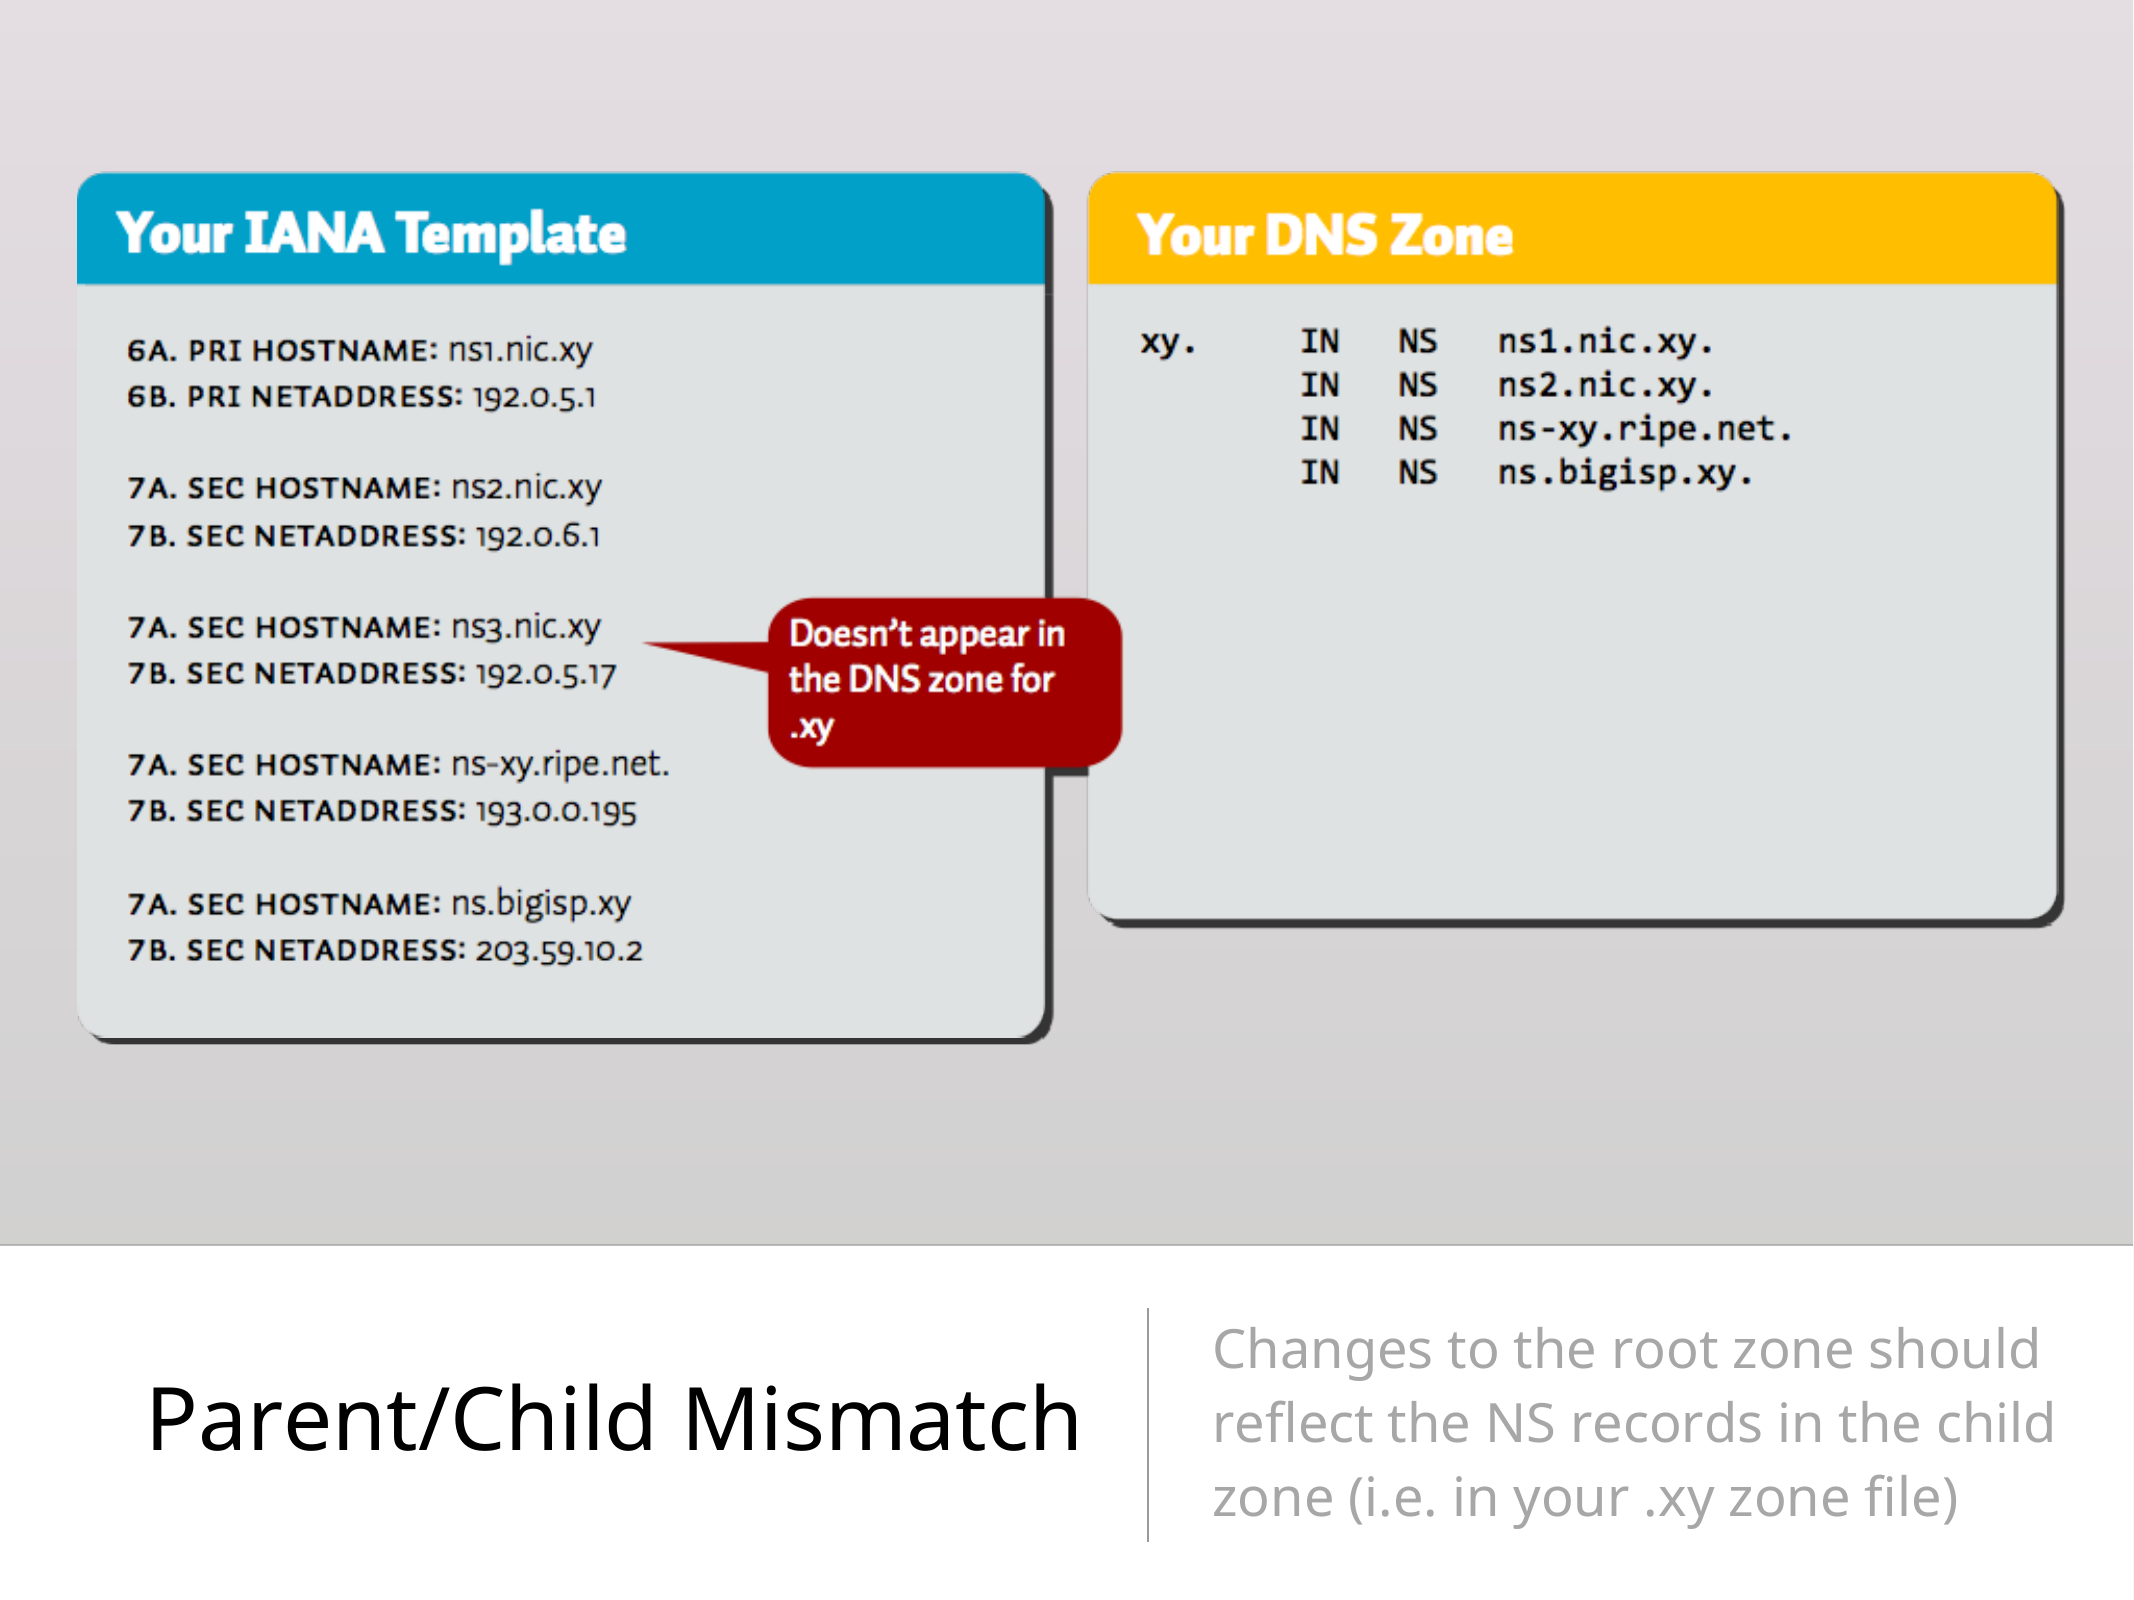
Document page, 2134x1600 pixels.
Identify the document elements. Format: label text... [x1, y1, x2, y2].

title Parent/Child Mismatch [110, 1277, 1092, 1557]
list Changes to the root zone should reflect the NS records in the child zone (i.e. in your .xy zone file) [1204, 1283, 2100, 1561]
picture [0, 0, 2134, 1600]
